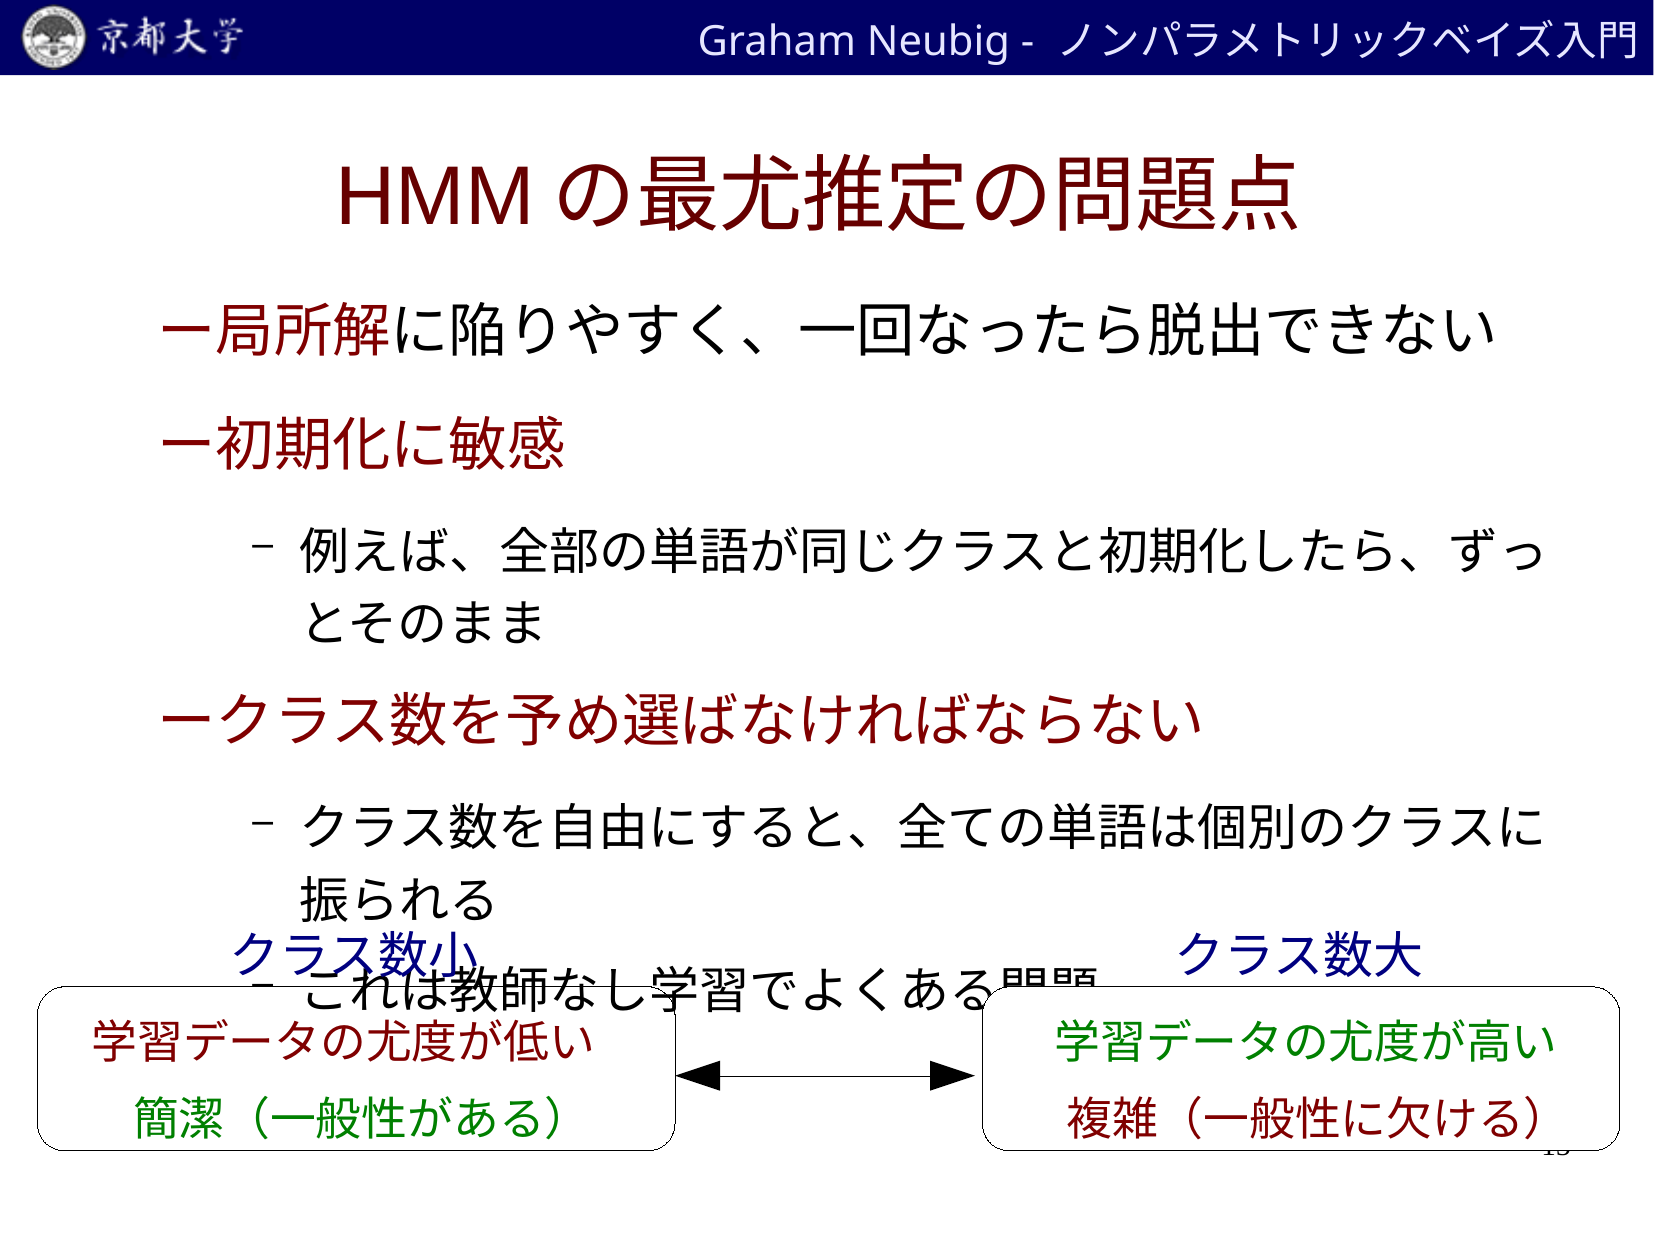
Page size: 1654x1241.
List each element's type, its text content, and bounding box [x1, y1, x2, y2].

text_box [982, 986, 1620, 1151]
text_box クラス数小 [214, 908, 495, 978]
text_box 簡潔（一般性がある） [118, 1075, 606, 1140]
text_box 学習データの尤度が低い [77, 998, 610, 1063]
text_box 学習データの尤度が高い [1039, 998, 1573, 1063]
list ー局所解に陥りやすく、一回なったら脱出できない ー初期化に敏感 例えば、全部の単語が同じクラスと初期化したら、ずっとそのまま ークラス数を予め選ばなければならない クラス数を自由にすると、全ての単語は個別のクラスに振られる これは教師なし学習でよくある問題 [86, 283, 1576, 1088]
picture [0, 0, 247, 70]
text_box クラス数大 [1159, 908, 1440, 978]
text_box 複雑（一般性に欠ける） [1051, 1075, 1585, 1140]
title HMMの最尤推定の問題点 [75, 100, 1564, 277]
